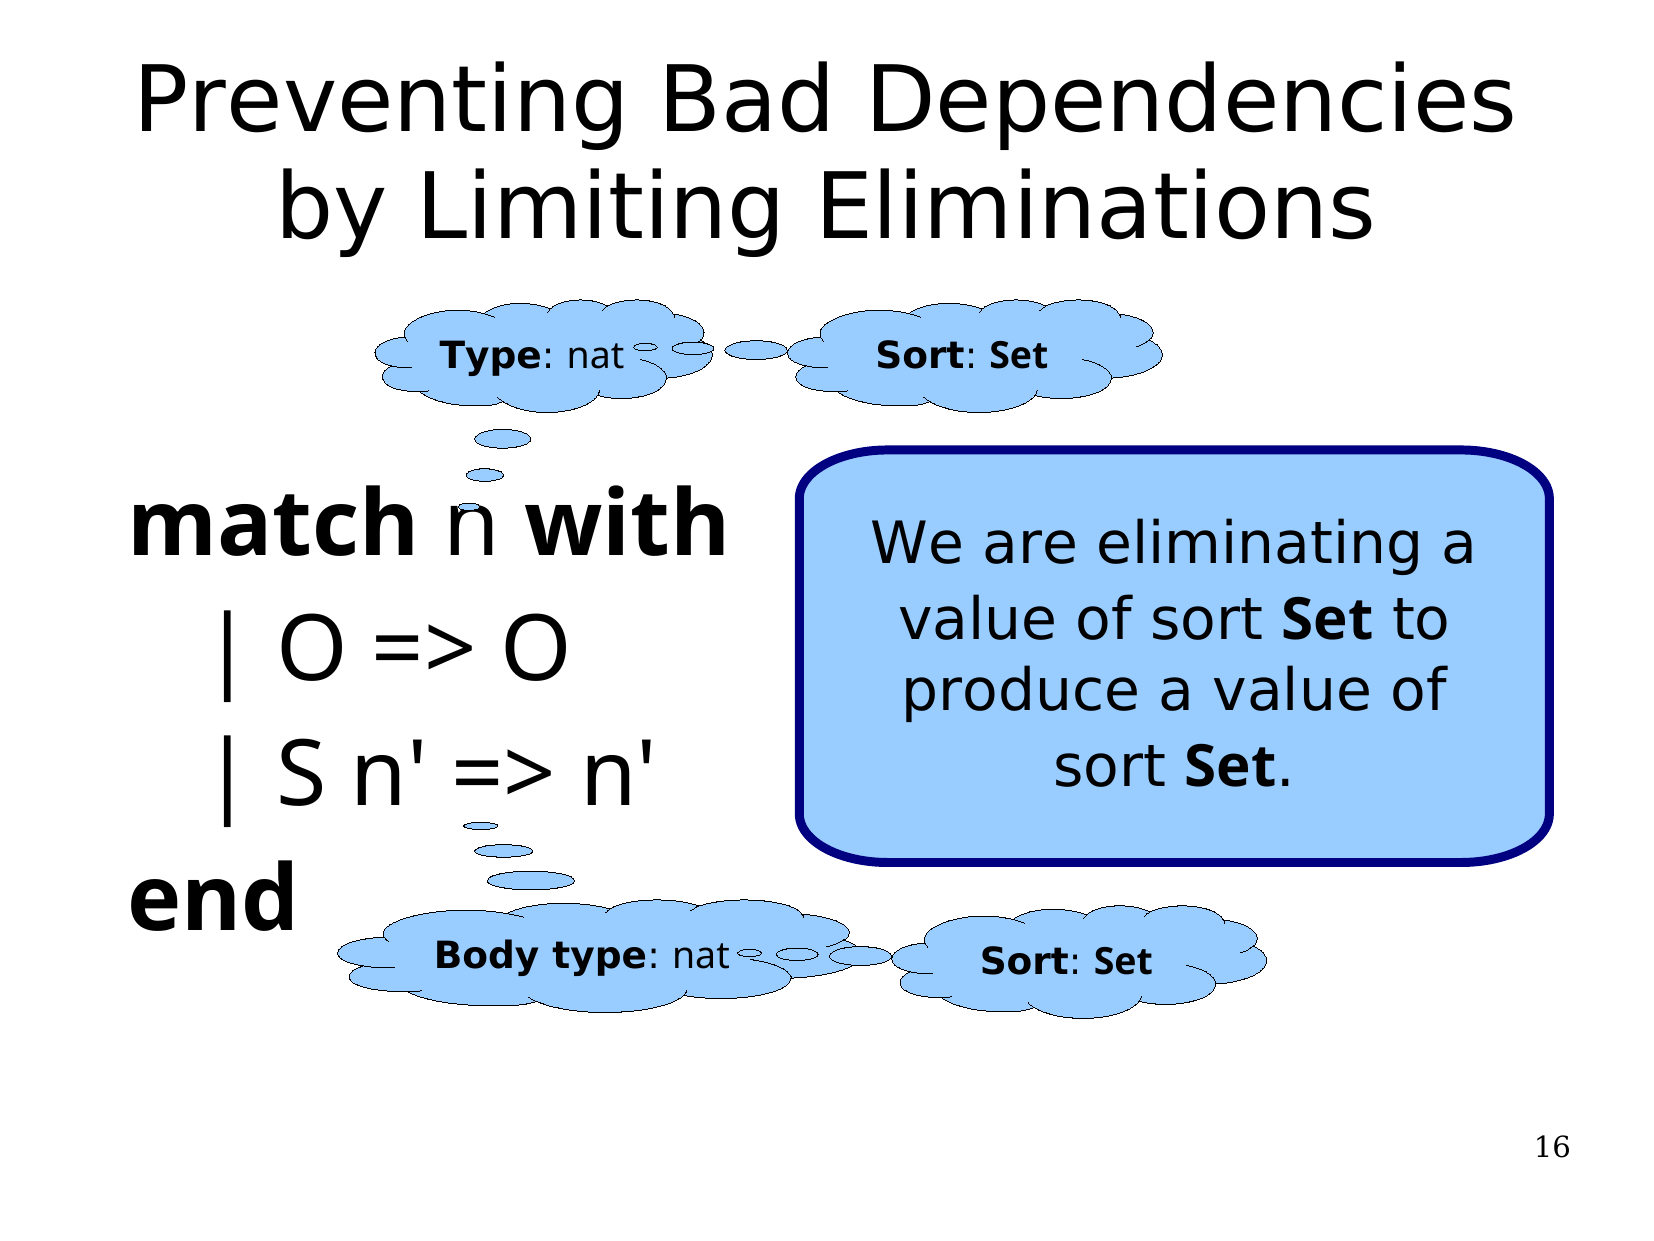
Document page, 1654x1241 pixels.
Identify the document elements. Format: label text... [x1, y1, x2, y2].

text_box Sort: Set [829, 905, 1267, 1019]
text_box Body type: nat [487, 871, 575, 890]
text_box Type: nat [474, 429, 531, 449]
text_box Body type: nat [474, 844, 533, 858]
title Preventing Bad Dependencies by Limiting Eliminations [82, 45, 1571, 261]
text_box match n with | O => O | S n' => n' end [112, 450, 788, 958]
text_box Sort: Set [672, 342, 714, 355]
text_box We are eliminating a value of sort Set to produce a value of sort Set. [799, 449, 1550, 863]
text_box Body type: nat [337, 899, 857, 1013]
text_box Body type: nat [463, 822, 498, 830]
text_box Type: nat [458, 503, 481, 511]
text_box Type: nat [466, 468, 504, 482]
text_box Sort: Set [737, 949, 762, 957]
text_box Sort: Set [776, 948, 819, 961]
text_box Type: nat [374, 299, 713, 413]
text_box Sort: Set [633, 343, 658, 351]
text_box Sort: Set [724, 299, 1163, 413]
